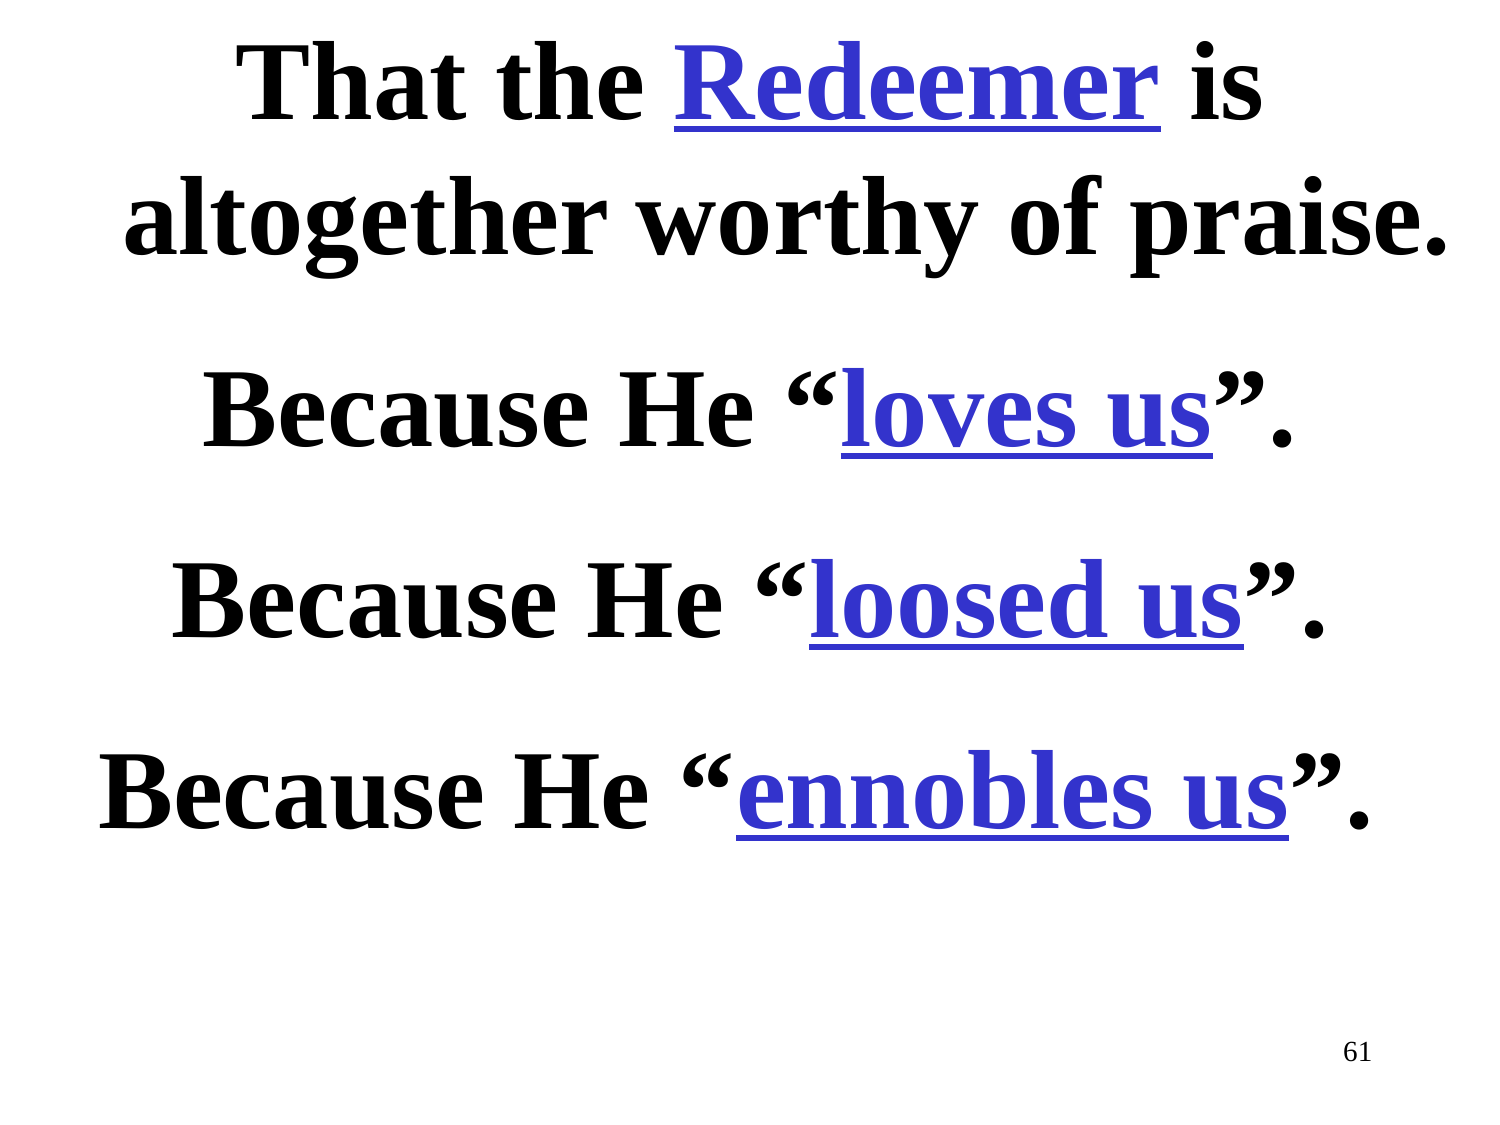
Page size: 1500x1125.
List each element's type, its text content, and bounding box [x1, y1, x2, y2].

text_box <number> [1074, 1025, 1388, 1100]
text_box That the Redeemer is altogether worthy of praise. Because He “loves us”. Because He “loosed us”. Because He “ennobles us”. [0, 0, 1500, 859]
